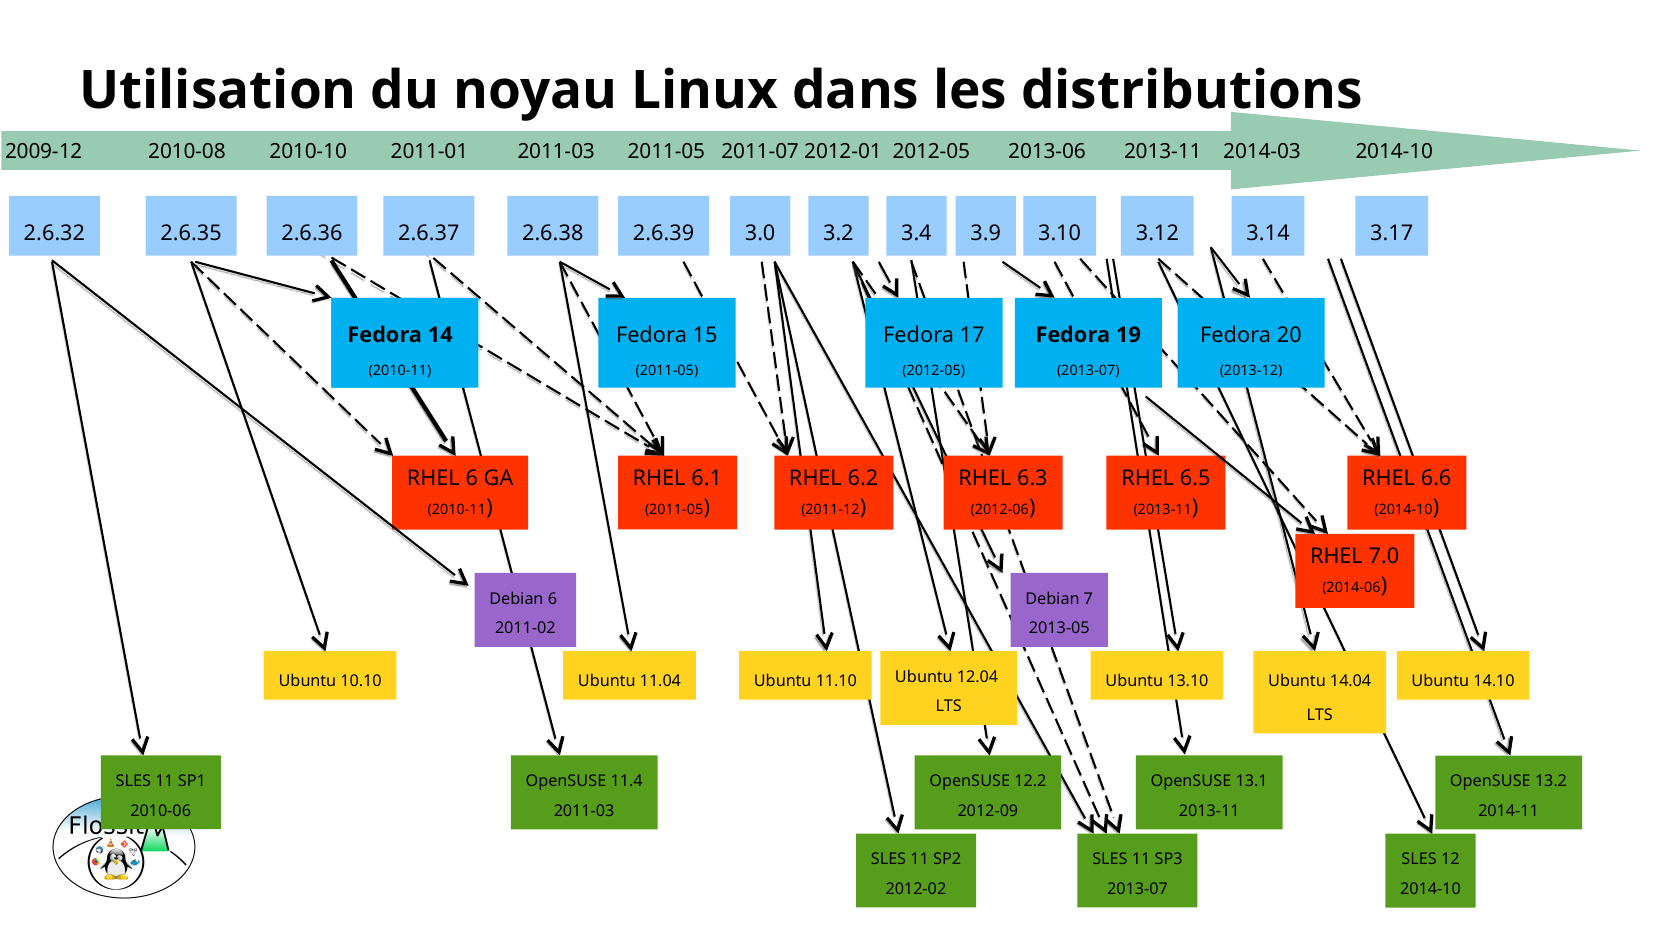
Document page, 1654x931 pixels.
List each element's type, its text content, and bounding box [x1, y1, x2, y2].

text_box Fedora 15 (2011-05) [598, 297, 736, 388]
title Utilisation du noyau Linux dans les distributions [79, 16, 1548, 95]
text_box Ubuntu 13.10 [1090, 651, 1224, 700]
text_box RHEL 6 GA (2010-11) [392, 455, 529, 530]
text_box 2.6.39 [618, 195, 710, 256]
text_box RHEL 6.1 (2011-05) [618, 455, 738, 530]
text_box Fedora 14 (2011-10) [469, 297, 479, 388]
text_box 3.14 [1231, 195, 1305, 256]
text_box 3.9 [955, 195, 1016, 256]
text_box Ubuntu 14.10 [1396, 651, 1530, 700]
text_box 2.6.32 [9, 195, 100, 256]
text_box 2.6.35 [145, 195, 237, 256]
text_box 2009-12 2010-08 2010-10 2011-01 2011-03 2011-05 2011-07 2012-01 2012-05 2013-06 2013-11 2014-03 2014-10 [0, 123, 1470, 178]
text_box Fedora 19 (2013-07) [1014, 297, 1162, 388]
text_box 3.0 [730, 195, 791, 256]
text_box Fedora 14 (2010-11) [331, 297, 469, 388]
text_box OpenSUSE 11.4 2011-03 [510, 755, 658, 830]
text_box SLES 11 SP3 2013-07 [1077, 833, 1198, 908]
text_box 2.6.38 [507, 195, 599, 256]
text_box 3.2 [808, 195, 869, 256]
picture [52, 795, 196, 899]
text_box Ubuntu 14.04 LTS [1253, 651, 1387, 734]
text_box Fedora 17 (2012-05) [865, 297, 1003, 388]
text_box Debian 6 2011-02 [474, 572, 577, 647]
text_box Fedora 20 (2013-12) [1177, 297, 1325, 388]
text_box Ubuntu 11.10 [739, 651, 872, 700]
text_box SLES 12 2014-10 [1385, 833, 1476, 908]
text_box OpenSUSE 13.1 2013-11 [1135, 755, 1283, 830]
text_box RHEL 6.3 (2012-06) [943, 455, 1063, 530]
text_box [1470, 134, 1641, 167]
text_box Debian 7 2013-05 [1010, 572, 1108, 647]
text_box SLES 11 SP2 2012-02 [856, 833, 977, 908]
text_box Ubuntu 10.10 [263, 651, 397, 700]
text_box Ubuntu 11.04 [563, 651, 696, 700]
text_box 3.17 [1355, 195, 1429, 256]
text_box [1230, 111, 1349, 123]
text_box SLES 11 SP1 2010-06 [100, 755, 221, 830]
text_box OpenSUSE 12.2 2012-09 [914, 755, 1062, 830]
text_box 3.10 [1023, 195, 1097, 256]
text_box OpenSUSE 13.2 2014-11 [1435, 755, 1583, 830]
text_box 2.6.37 [383, 195, 475, 256]
text_box 2.6.36 [266, 195, 358, 256]
text_box RHEL 6.5 (2013-11) [1106, 455, 1226, 530]
text_box RHEL 7.0 (2014-06) [1295, 533, 1415, 608]
text_box 3.4 [886, 195, 947, 256]
text_box 3.12 [1120, 195, 1194, 256]
text_box RHEL 6.6 (2014-10) [1347, 455, 1467, 530]
text_box RHEL 6.2 (2011-12) [774, 455, 894, 530]
text_box Ubuntu 12.04 LTS [880, 651, 1018, 725]
text_box [1230, 178, 1352, 190]
